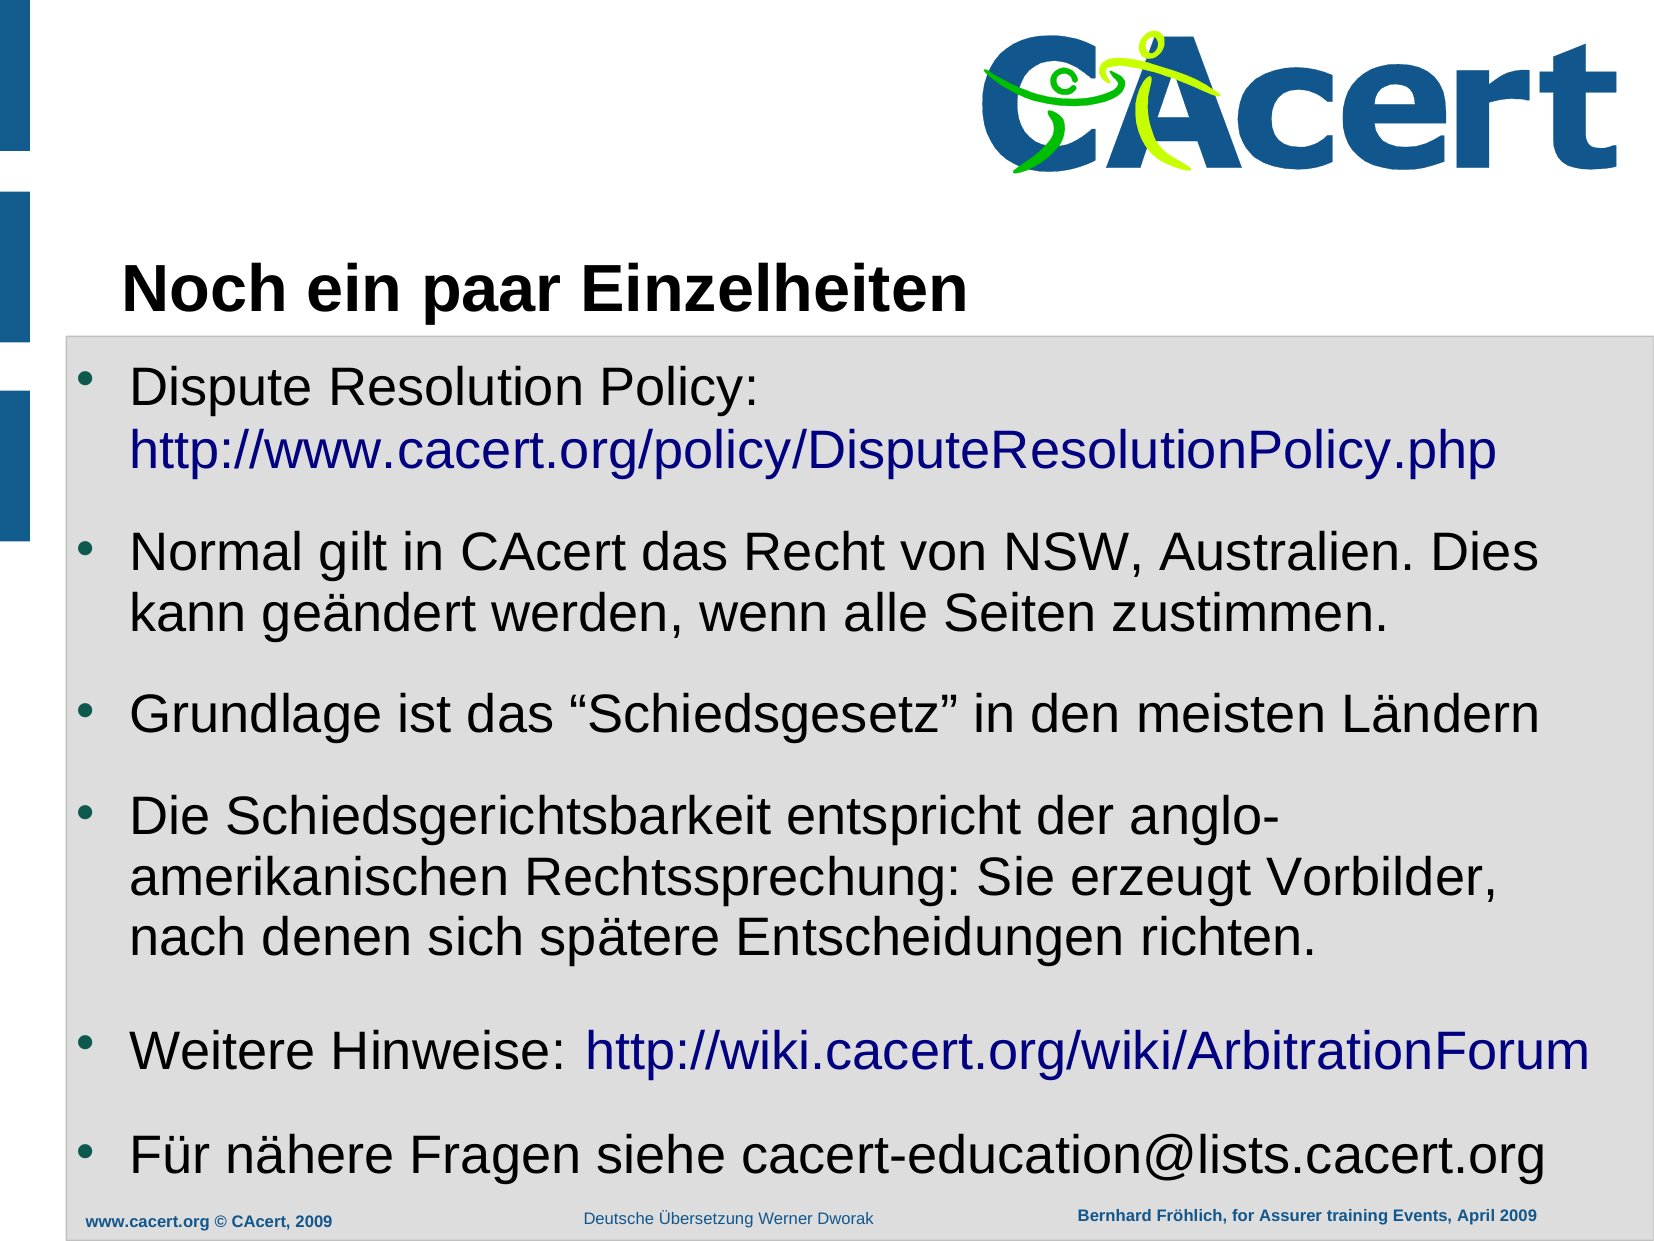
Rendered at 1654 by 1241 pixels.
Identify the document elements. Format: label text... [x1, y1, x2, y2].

list Dispute Resolution Policy: http://www.cacert.org/policy/DisputeResolutionPolicy.php Normal gilt in CAcert das Recht von NSW, Australien. Dies kann geändert werden, wenn alle Seiten zustimmen. Grundlage ist das “Schiedsgesetz” in den meisten Ländern Die Schiedsgerichtsbarkeit entspricht der anglo-amerikanischen Rechtssprechung: Sie erzeugt Vorbilder, nach denen sich spätere Entscheidungen richten. Weitere Hinweise: http://wiki.cacert.org/wiki/ArbitrationForum Für nähere Fragen siehe cacert-education@lists.cacert.org [59, 344, 1595, 1211]
text_box Deutsche Übersetzung Werner Dworak [568, 1131, 890, 1236]
title Noch ein paar Einzelheiten [121, 167, 1533, 326]
